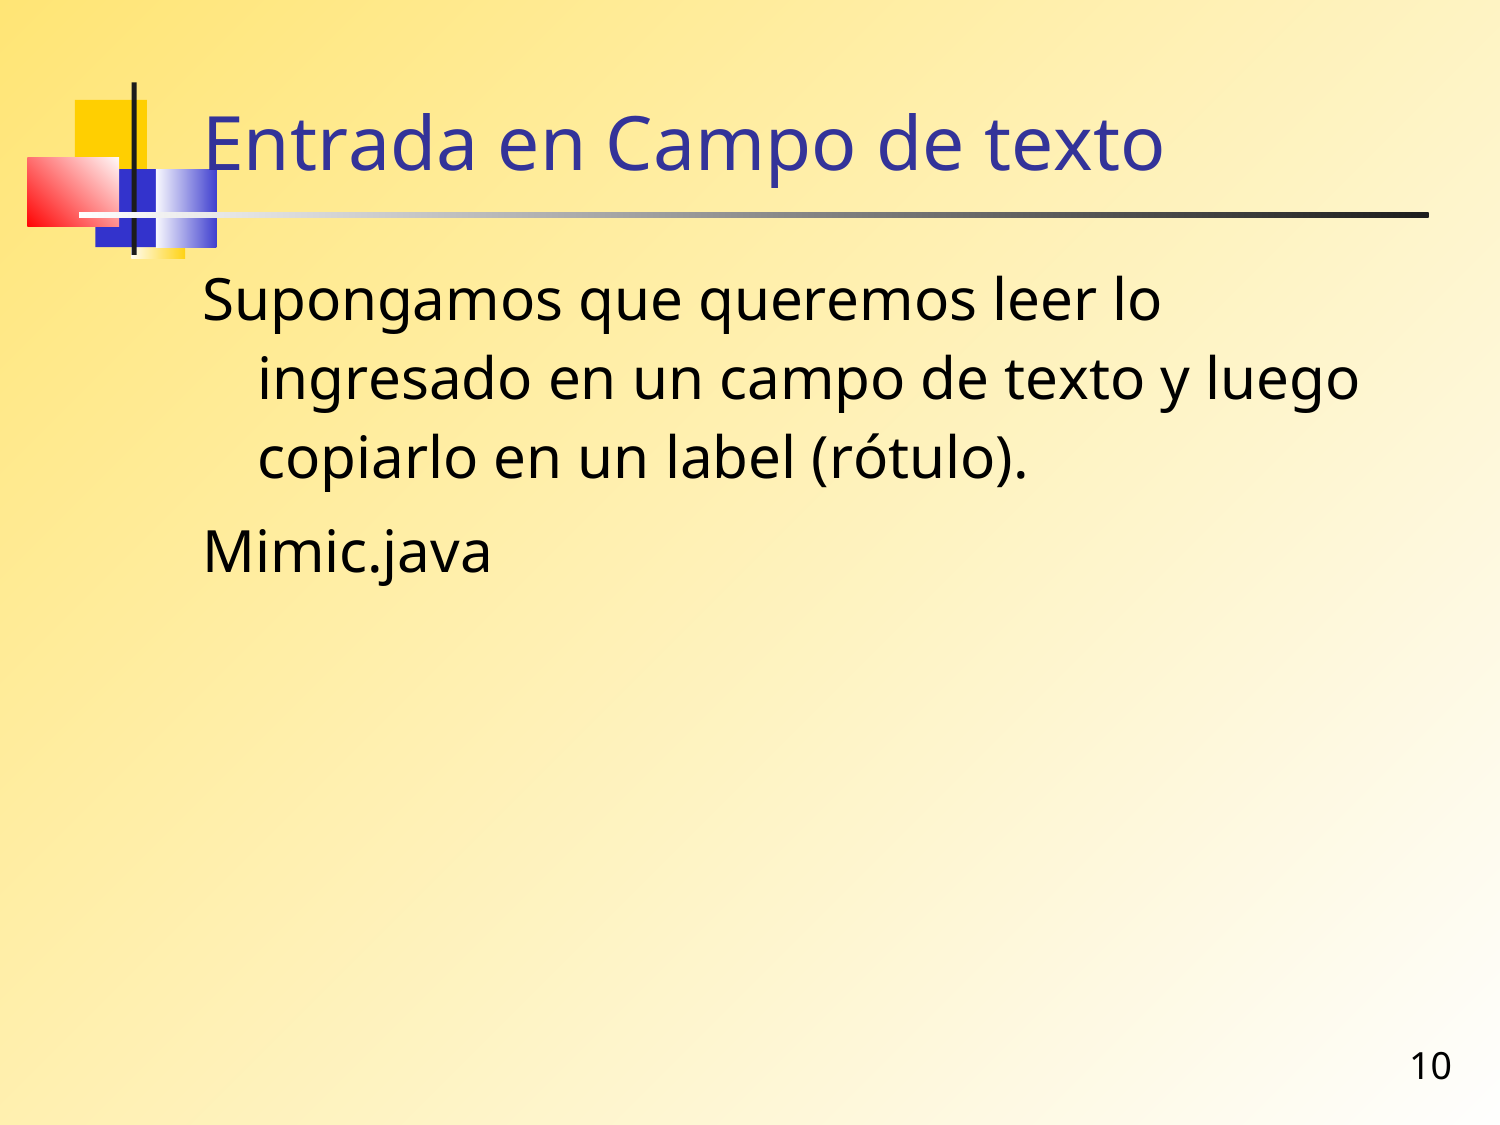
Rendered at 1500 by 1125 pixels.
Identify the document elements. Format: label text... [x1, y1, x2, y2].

list Supongamos que queremos leer lo ingresado en un campo de texto y luego copiarlo en un label (rótulo). Mimic.java [187, 249, 1463, 1013]
title Entrada en Campo de texto [187, 37, 1466, 201]
